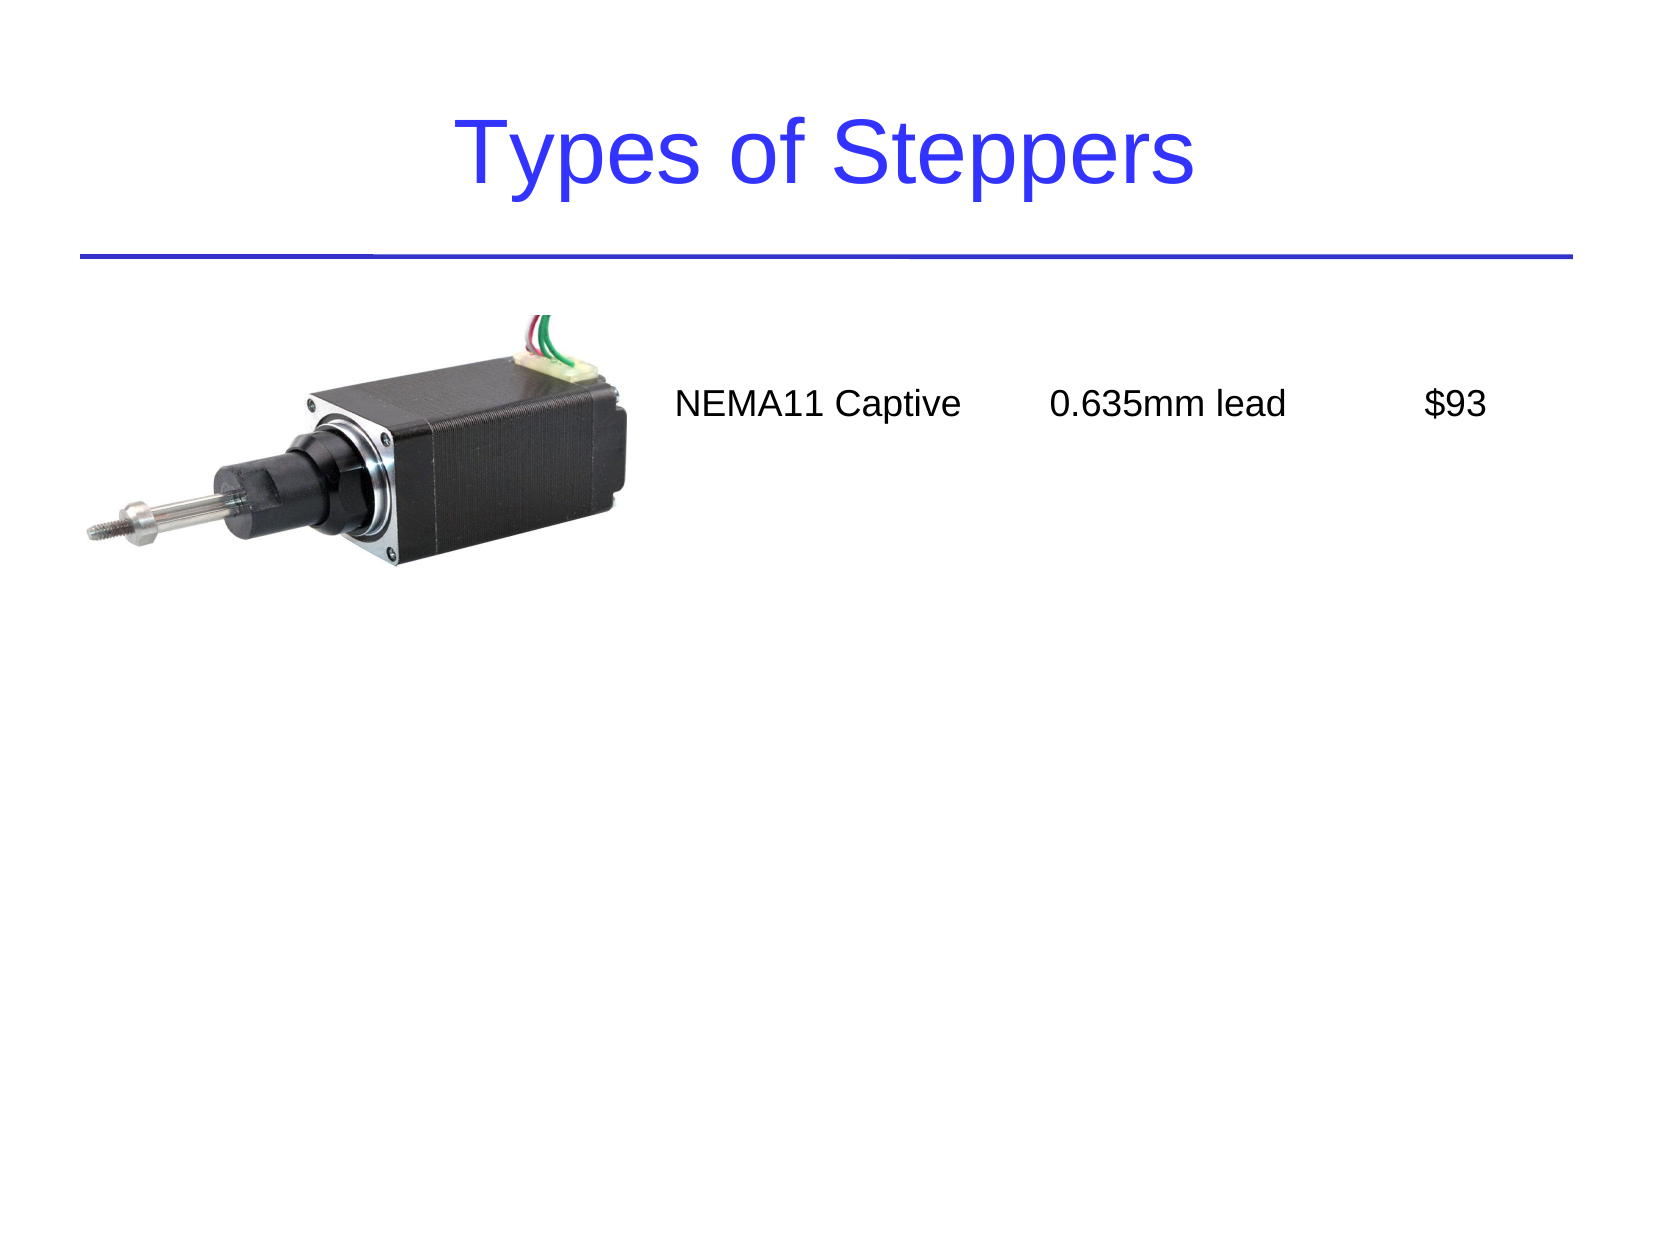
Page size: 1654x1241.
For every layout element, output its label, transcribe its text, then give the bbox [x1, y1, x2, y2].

picture [75, 315, 646, 616]
text_box NEMA11 Captive 0.635mm lead $93 [659, 375, 1560, 433]
title Types of Steppers [82, 49, 1569, 255]
